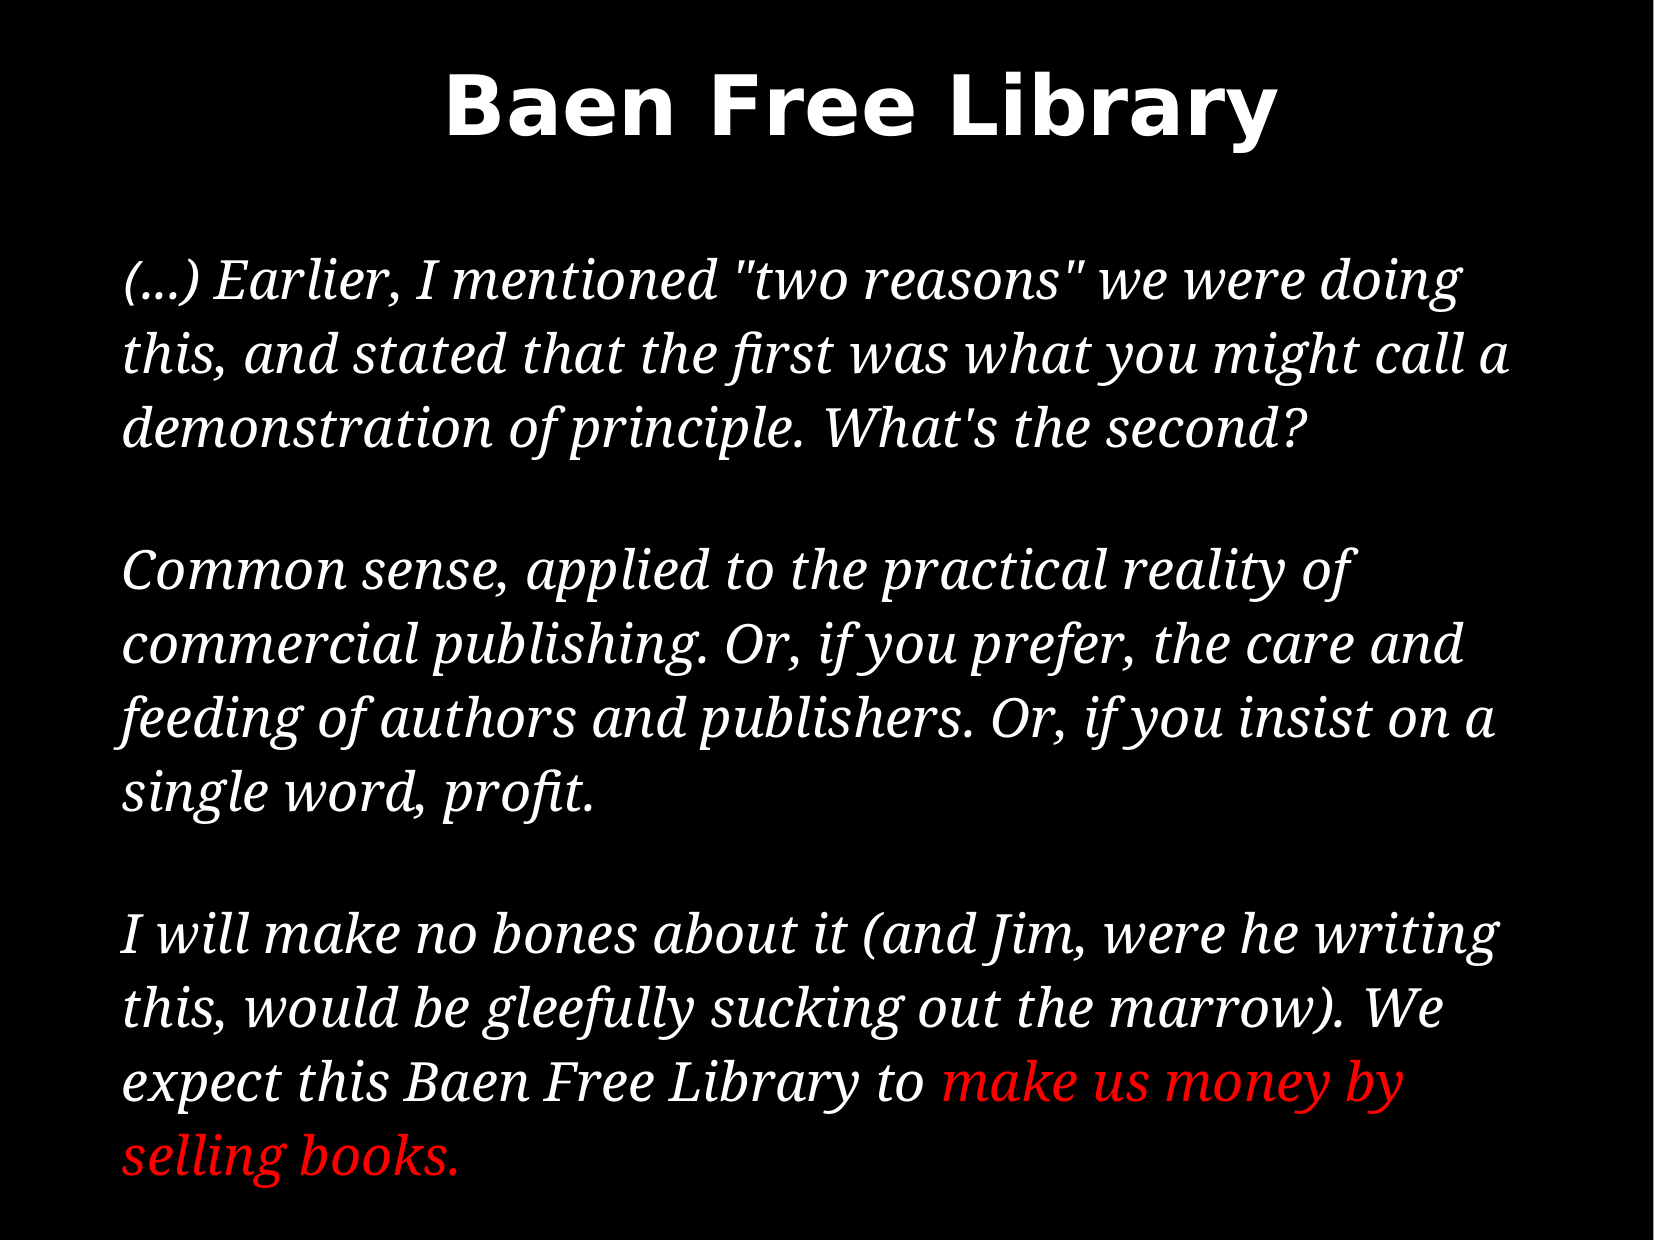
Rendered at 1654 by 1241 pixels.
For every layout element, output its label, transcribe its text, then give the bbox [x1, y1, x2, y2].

text_box (...) Earlier, I mentioned "two reasons" we were doing this, and stated that the first was what you might call a demonstration of principle. What's the second? Common sense, applied to the practical reality of commercial publishing. Or, if you prefer, the care and feeding of authors and publishers. Or, if you insist on a single word, profit. I will make no bones about it (and Jim, were he writing this, would be gleefully sucking out the marrow). We expect this Baen Free Library to make us money by selling books. [121, 182, 1532, 1092]
text_box Baen Free Library [86, 58, 1602, 182]
